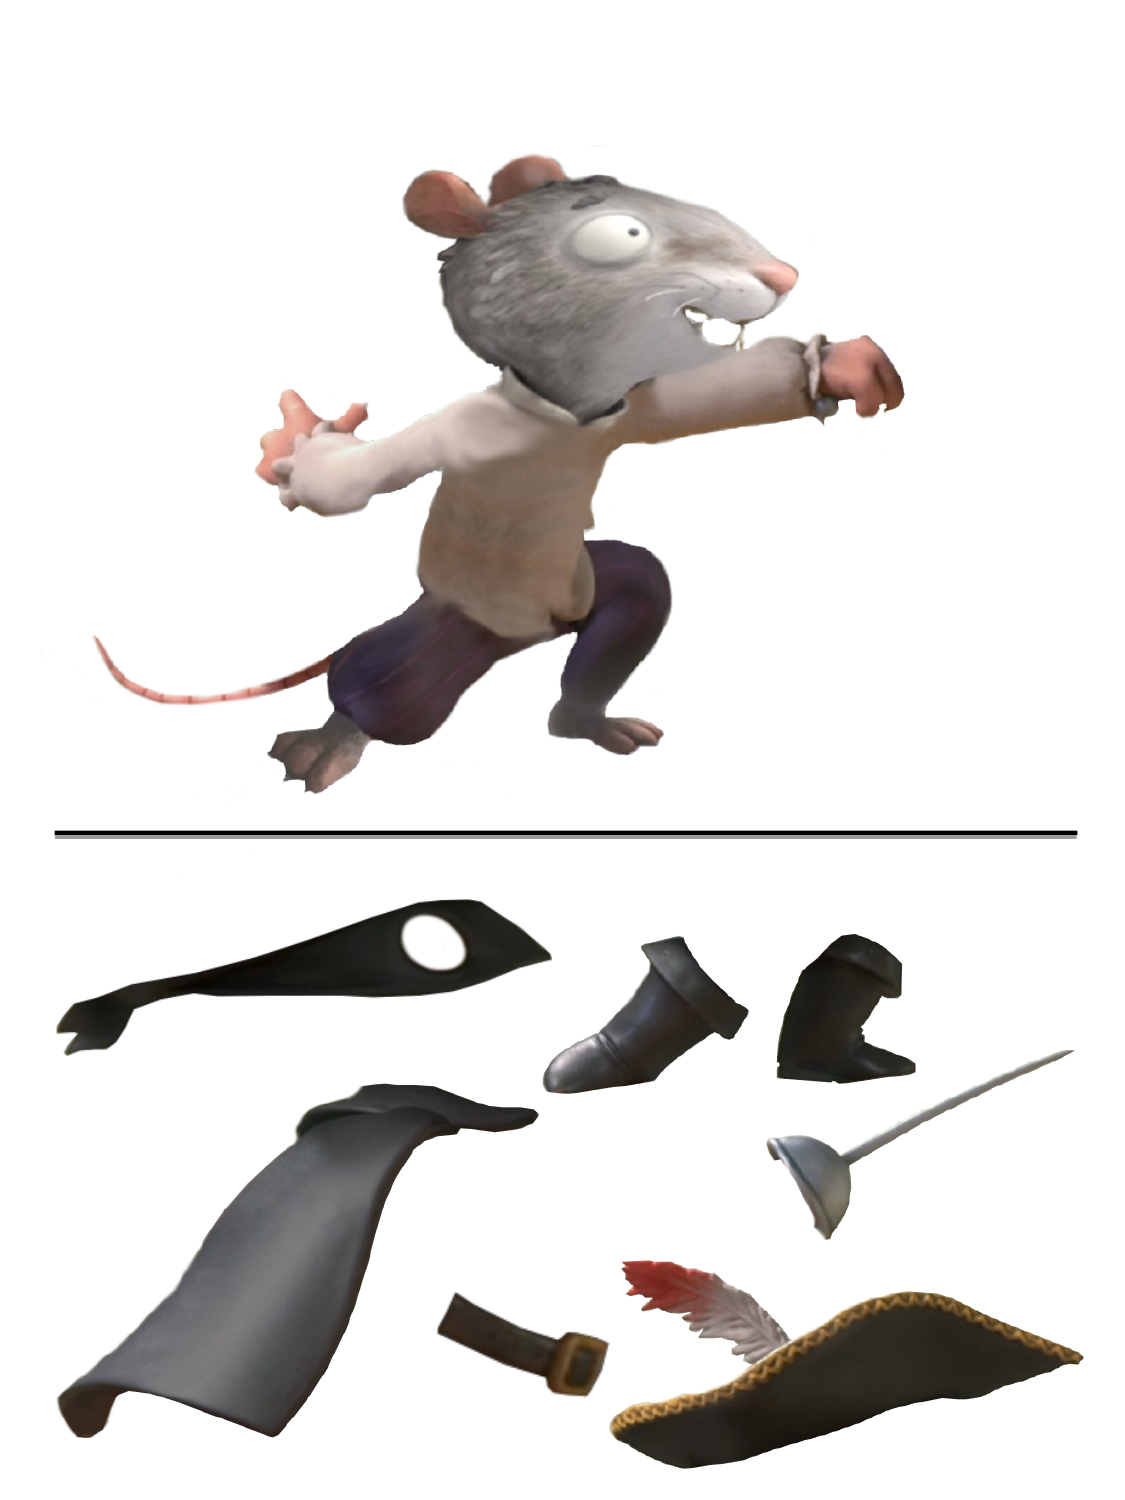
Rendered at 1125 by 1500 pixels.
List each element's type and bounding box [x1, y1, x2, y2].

picture [56, 899, 749, 1094]
picture [766, 934, 1075, 1240]
picture [56, 1083, 1084, 1469]
picture [0, 119, 940, 830]
picture [56, 835, 653, 888]
